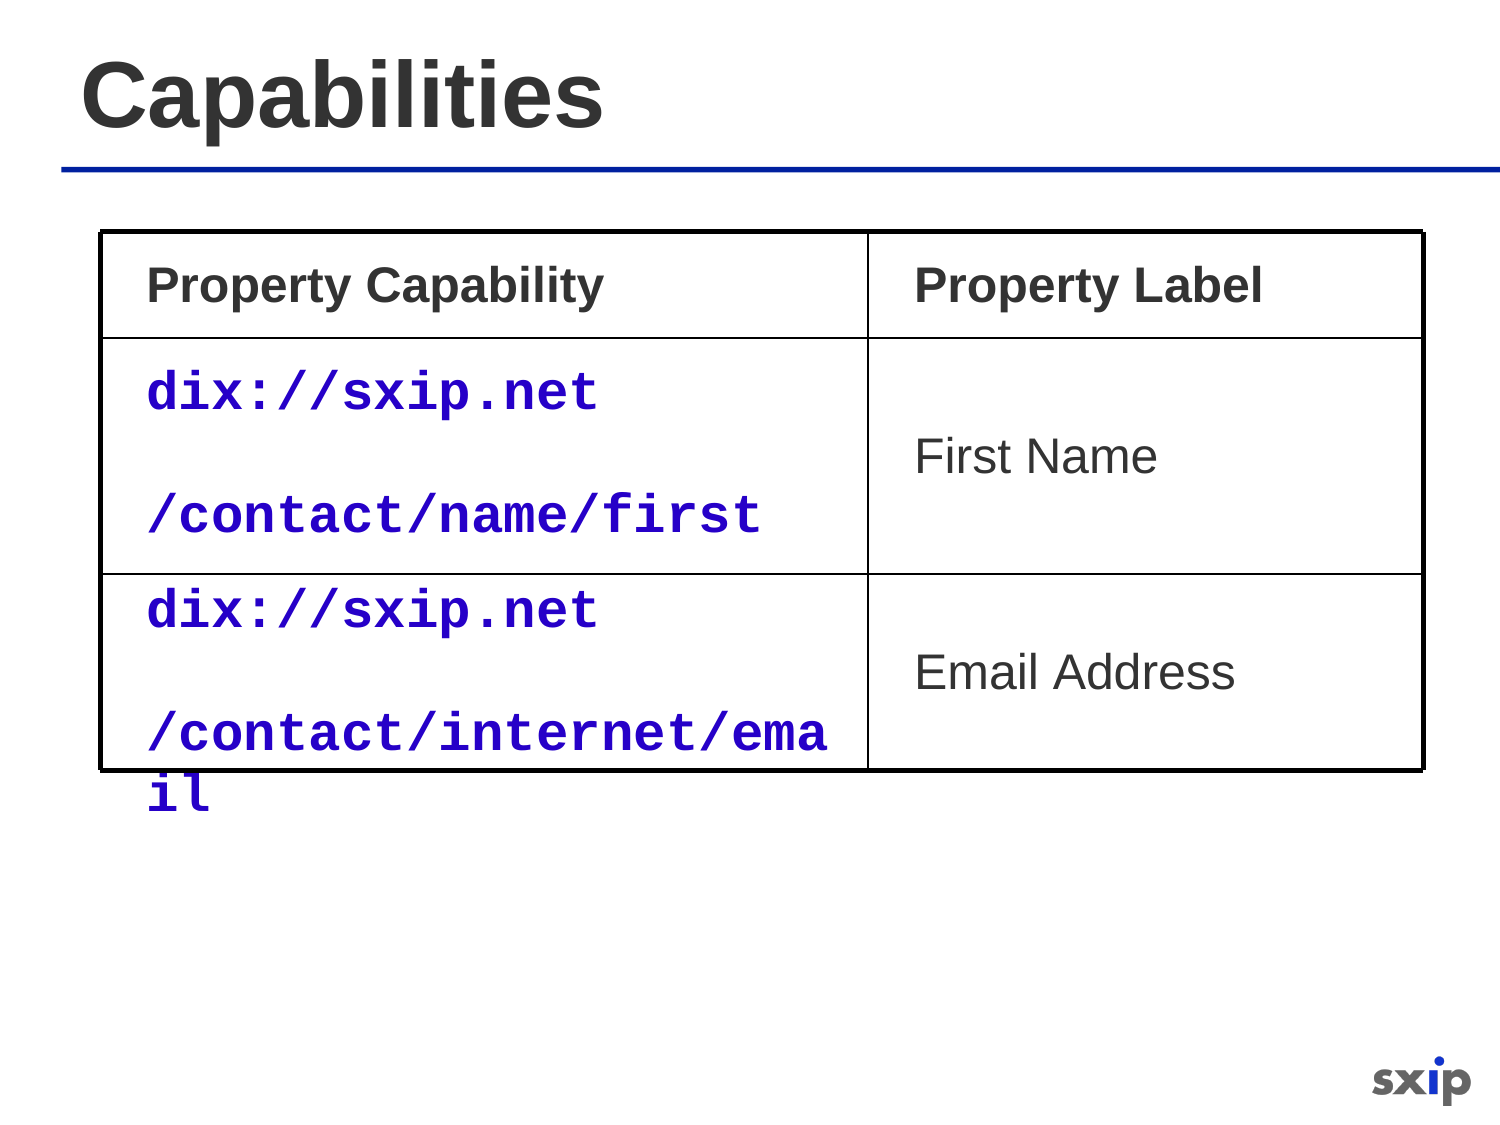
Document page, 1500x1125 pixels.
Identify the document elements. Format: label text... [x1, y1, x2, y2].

picture [1372, 1056, 1471, 1106]
text_box First Name [869, 339, 1421, 573]
text_box Property Label [869, 234, 1421, 337]
text_box Email Address [869, 575, 1421, 768]
text_box Property Capability [103, 234, 867, 337]
text_box dix://sxip.net /contact/name/first [103, 339, 867, 573]
title Capabilities [61, 21, 1495, 169]
text_box dix://sxip.net /contact/internet/email [103, 575, 867, 768]
